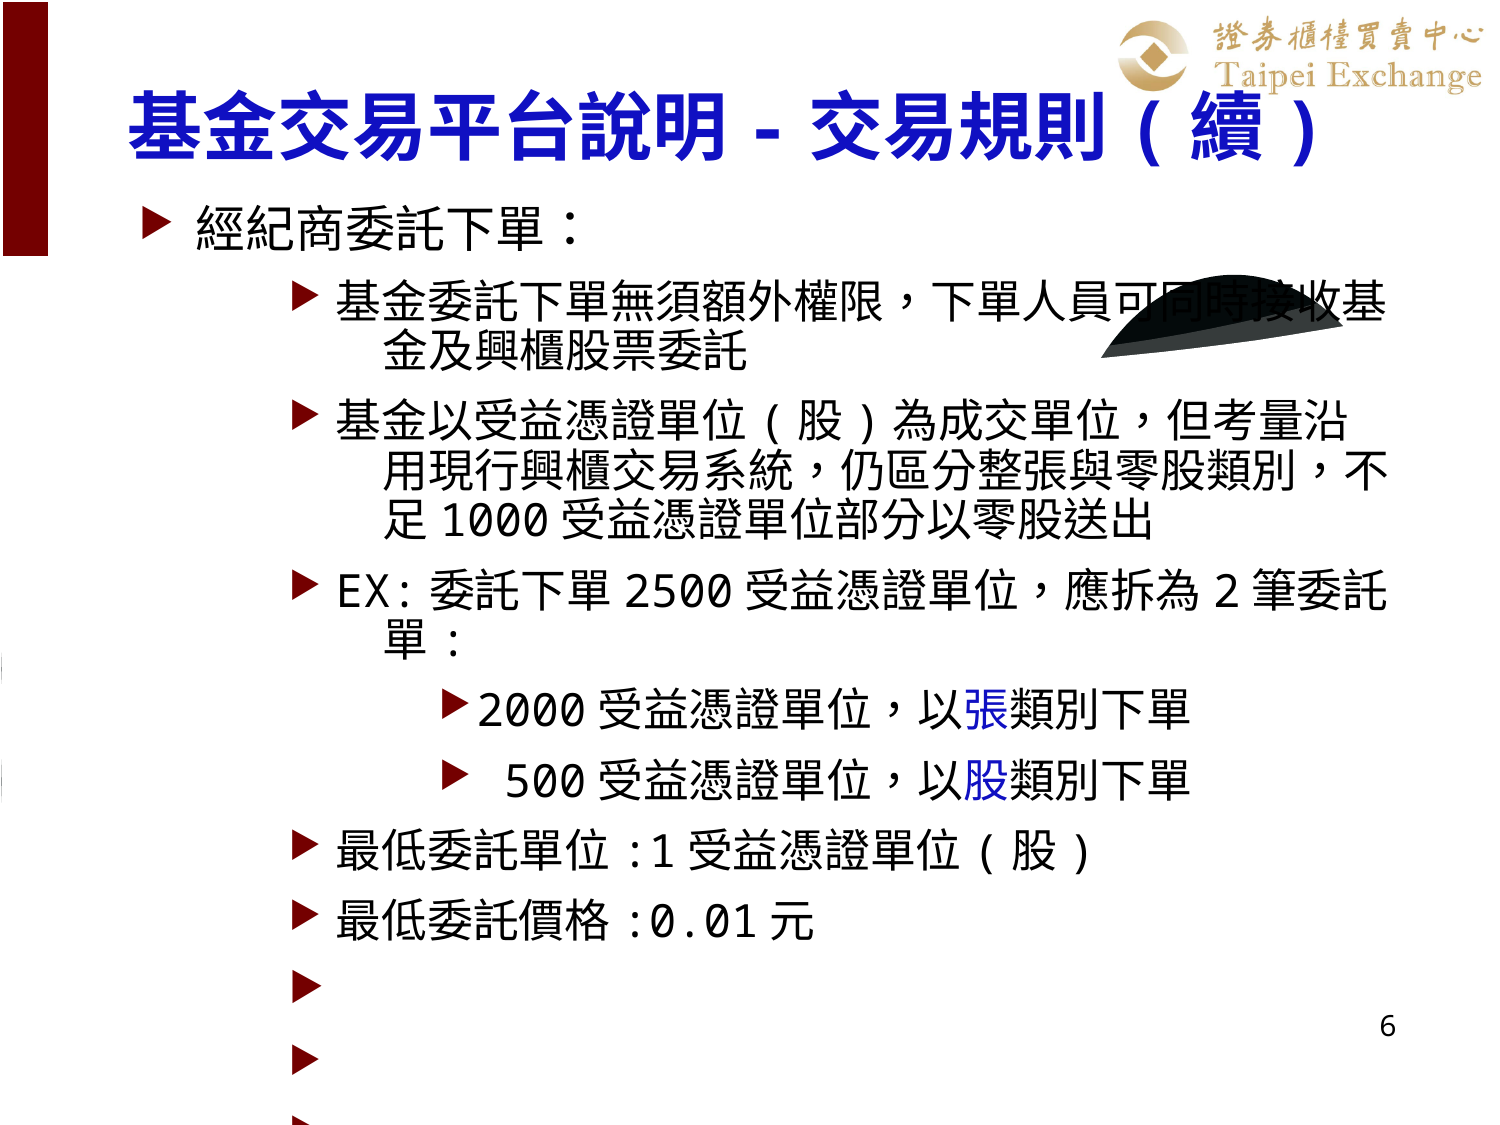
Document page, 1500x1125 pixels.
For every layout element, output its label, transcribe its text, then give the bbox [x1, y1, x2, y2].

title 基金交易平台說明-交易規則(續) [112, 66, 1425, 183]
list 經紀商委託下單： 基金委託下單無須額外權限，下單人員可同時接收基金及興櫃股票委託 基金以受益憑證單位(股)為成交單位，但考量沿用現行興櫃交易系統，仍區分整張與零股類別，不足1000受益憑證單位部分以零股送出 EX:委託下單2500受益憑證單位，應拆為2筆委託單: 2000受益憑證單位，以張類別下單 500受益憑證單位，以股類別下單 最低委託單位:1受益憑證單位(股) 最低委託價格:0.01元 [123, 196, 1406, 1059]
text_box [1364, 999, 1459, 1077]
